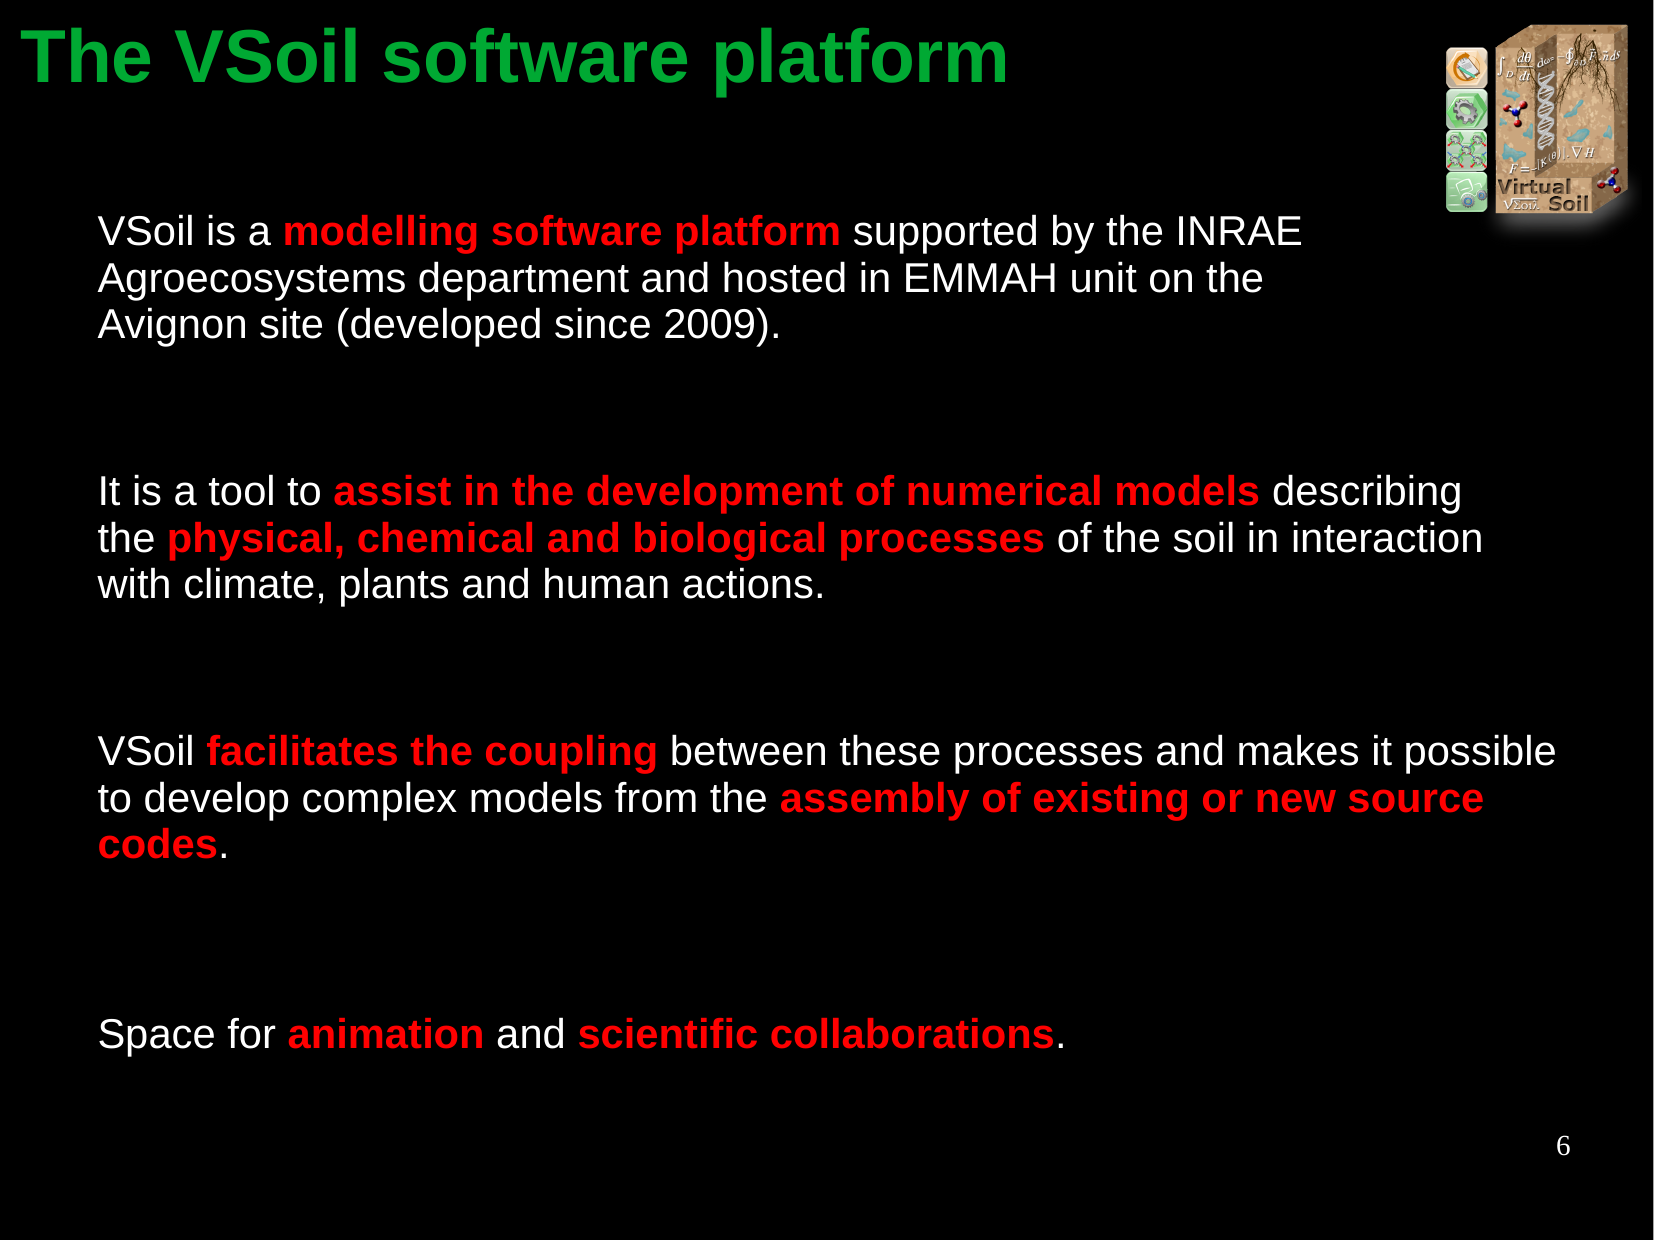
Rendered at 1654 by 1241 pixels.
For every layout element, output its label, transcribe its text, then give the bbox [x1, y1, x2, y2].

text_box It is a tool to assist in the development of numerical models describing the physical, chemical and biological processes of the soil in interaction with climate, plants and human actions. [82, 460, 1536, 615]
text_box VSoil facilitates the coupling between these processes and makes it possible to develop complex models from the assembly of existing or new source codes. [82, 720, 1619, 875]
picture [1409, 0, 1642, 260]
text_box VSoil is a modelling software platform supported by the INRAE Agroecosystems department and hosted in EMMAH unit on the Avignon site (developed since 2009). [82, 200, 1359, 356]
text_box Space for animation and scientific collaborations. [82, 1003, 1583, 1075]
text_box The VSoil software platform [5, 7, 1276, 107]
